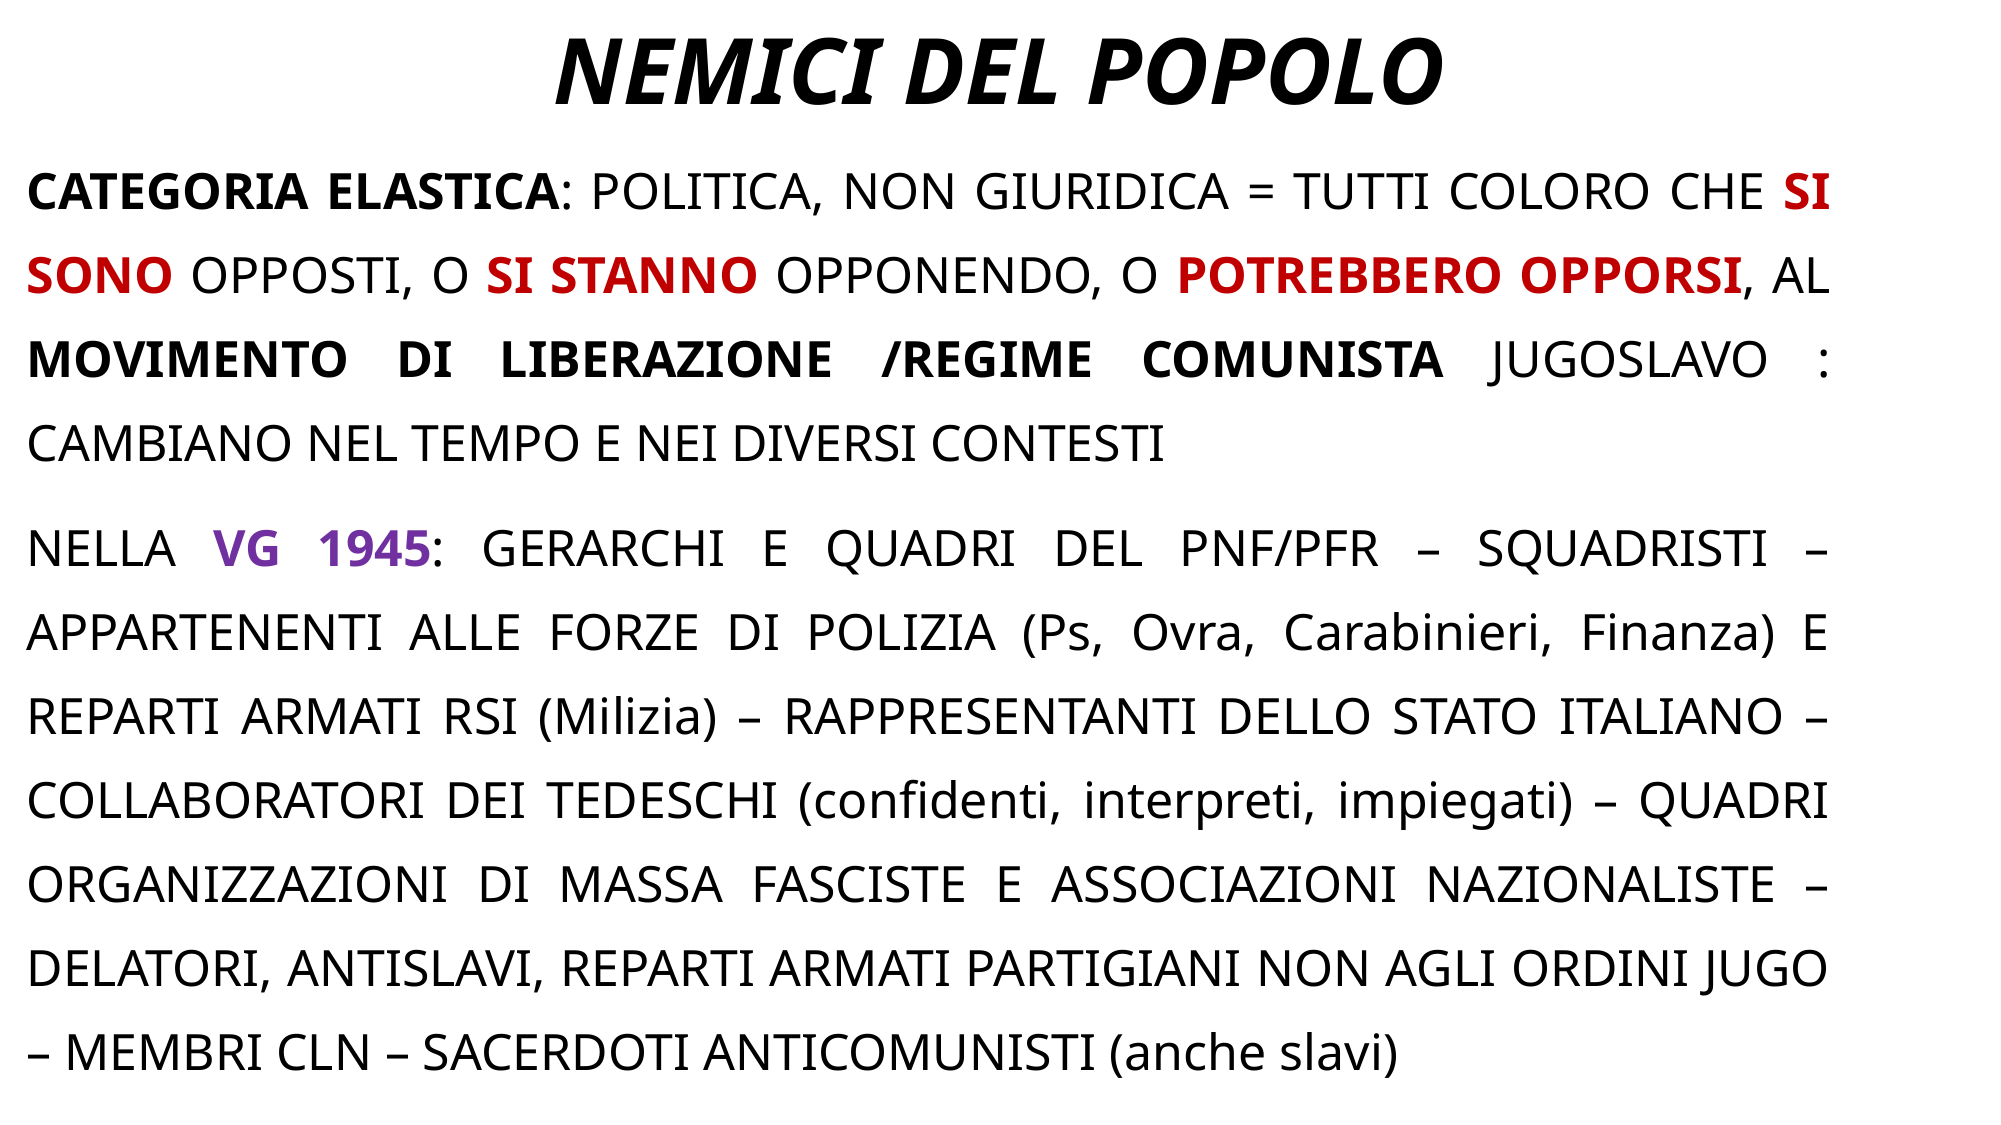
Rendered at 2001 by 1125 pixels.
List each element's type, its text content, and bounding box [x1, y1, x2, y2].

title NEMICI DEL POPOLO [137, 17, 1863, 112]
list CATEGORIA ELASTICA: POLITICA, NON GIURIDICA = TUTTI COLORO CHE SI SONO OPPOSTI, O SI STANNO OPPONENDO, O POTREBBERO OPPORSI, AL MOVIMENTO DI LIBERAZIONE /REGIME COMUNISTA JUGOSLAVO : CAMBIANO NEL TEMPO E NEI DIVERSI CONTESTI NELLA VG 1945: GERARCHI E QUADRI DEL PNF/PFR – SQUADRISTI – APPARTENENTI ALLE FORZE DI POLIZIA (Ps, Ovra, Carabinieri, Finanza) E REPARTI ARMATI RSI (Milizia) – RAPPRESENTANTI DELLO STATO ITALIANO – COLLABORATORI DEI TEDESCHI (confidenti, interpreti, impiegati) – QUADRI ORGANIZZAZIONI DI MASSA FASCISTE E ASSOCIAZIONI NAZIONALISTE – DELATORI, ANTISLAVI, REPARTI ARMATI PARTIGIANI NON AGLI ORDINI JUGO – MEMBRI CLN – SACERDOTI ANTICOMUNISTI (anche slavi) [11, 128, 1863, 1125]
